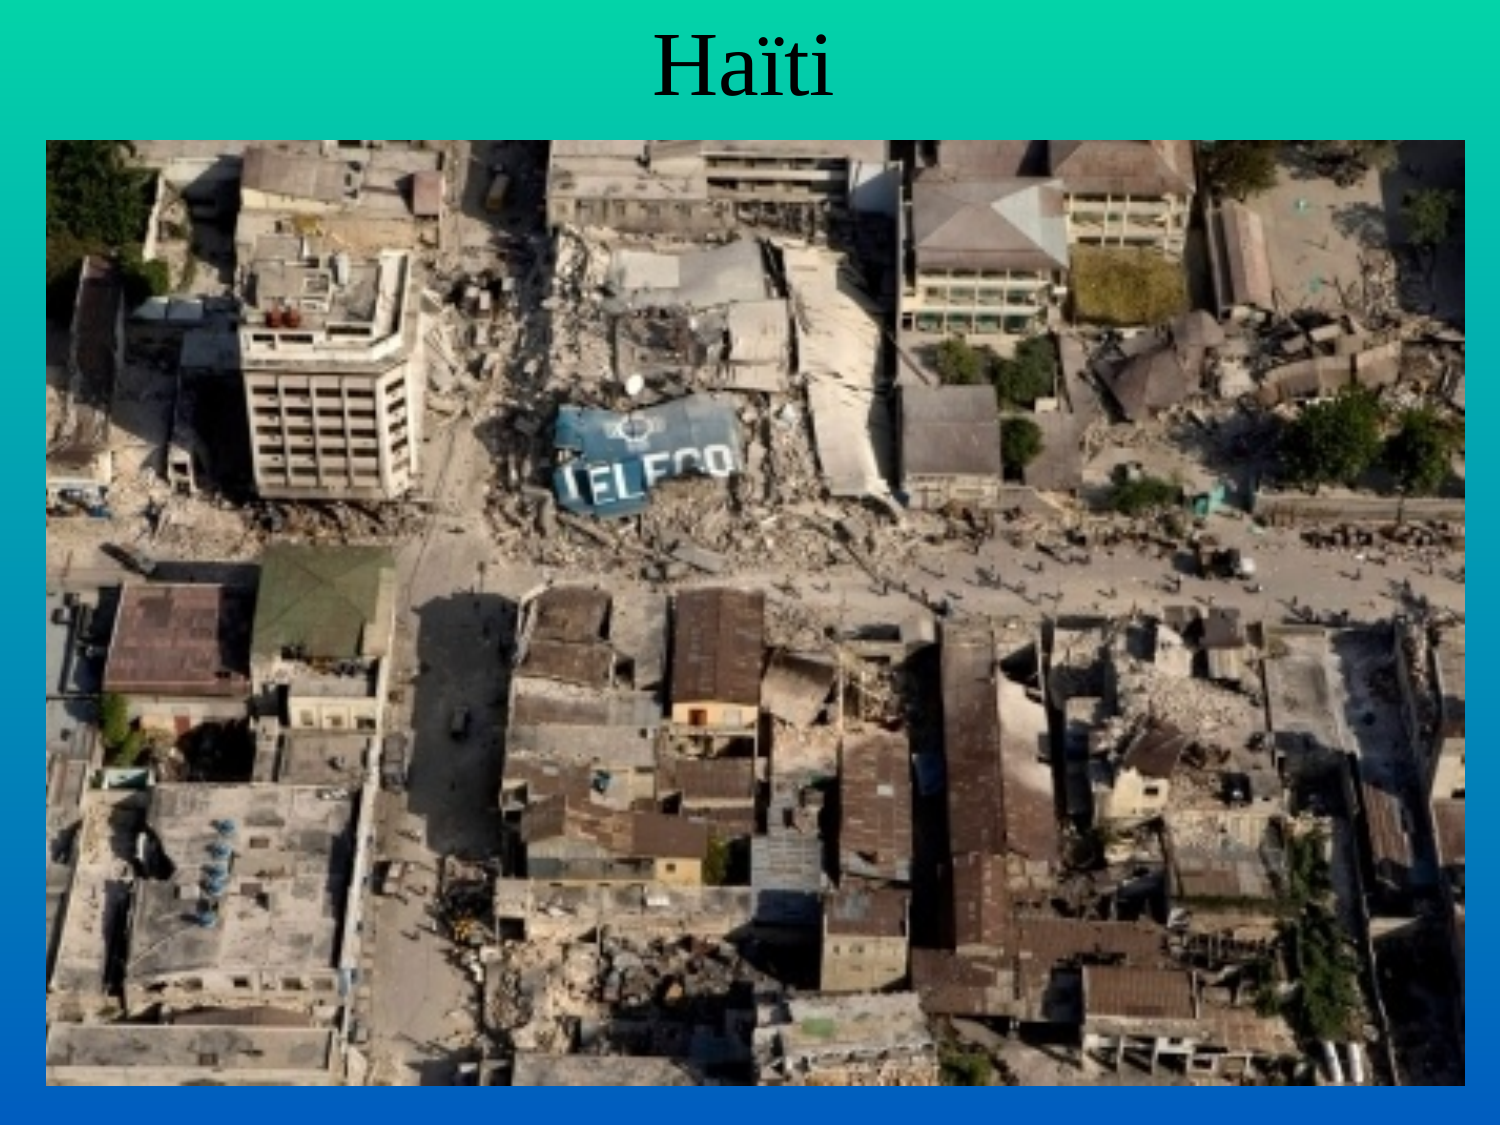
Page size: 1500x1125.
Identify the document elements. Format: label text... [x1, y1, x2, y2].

text_box Haïti [574, 0, 915, 118]
picture [0, 140, 1500, 1086]
